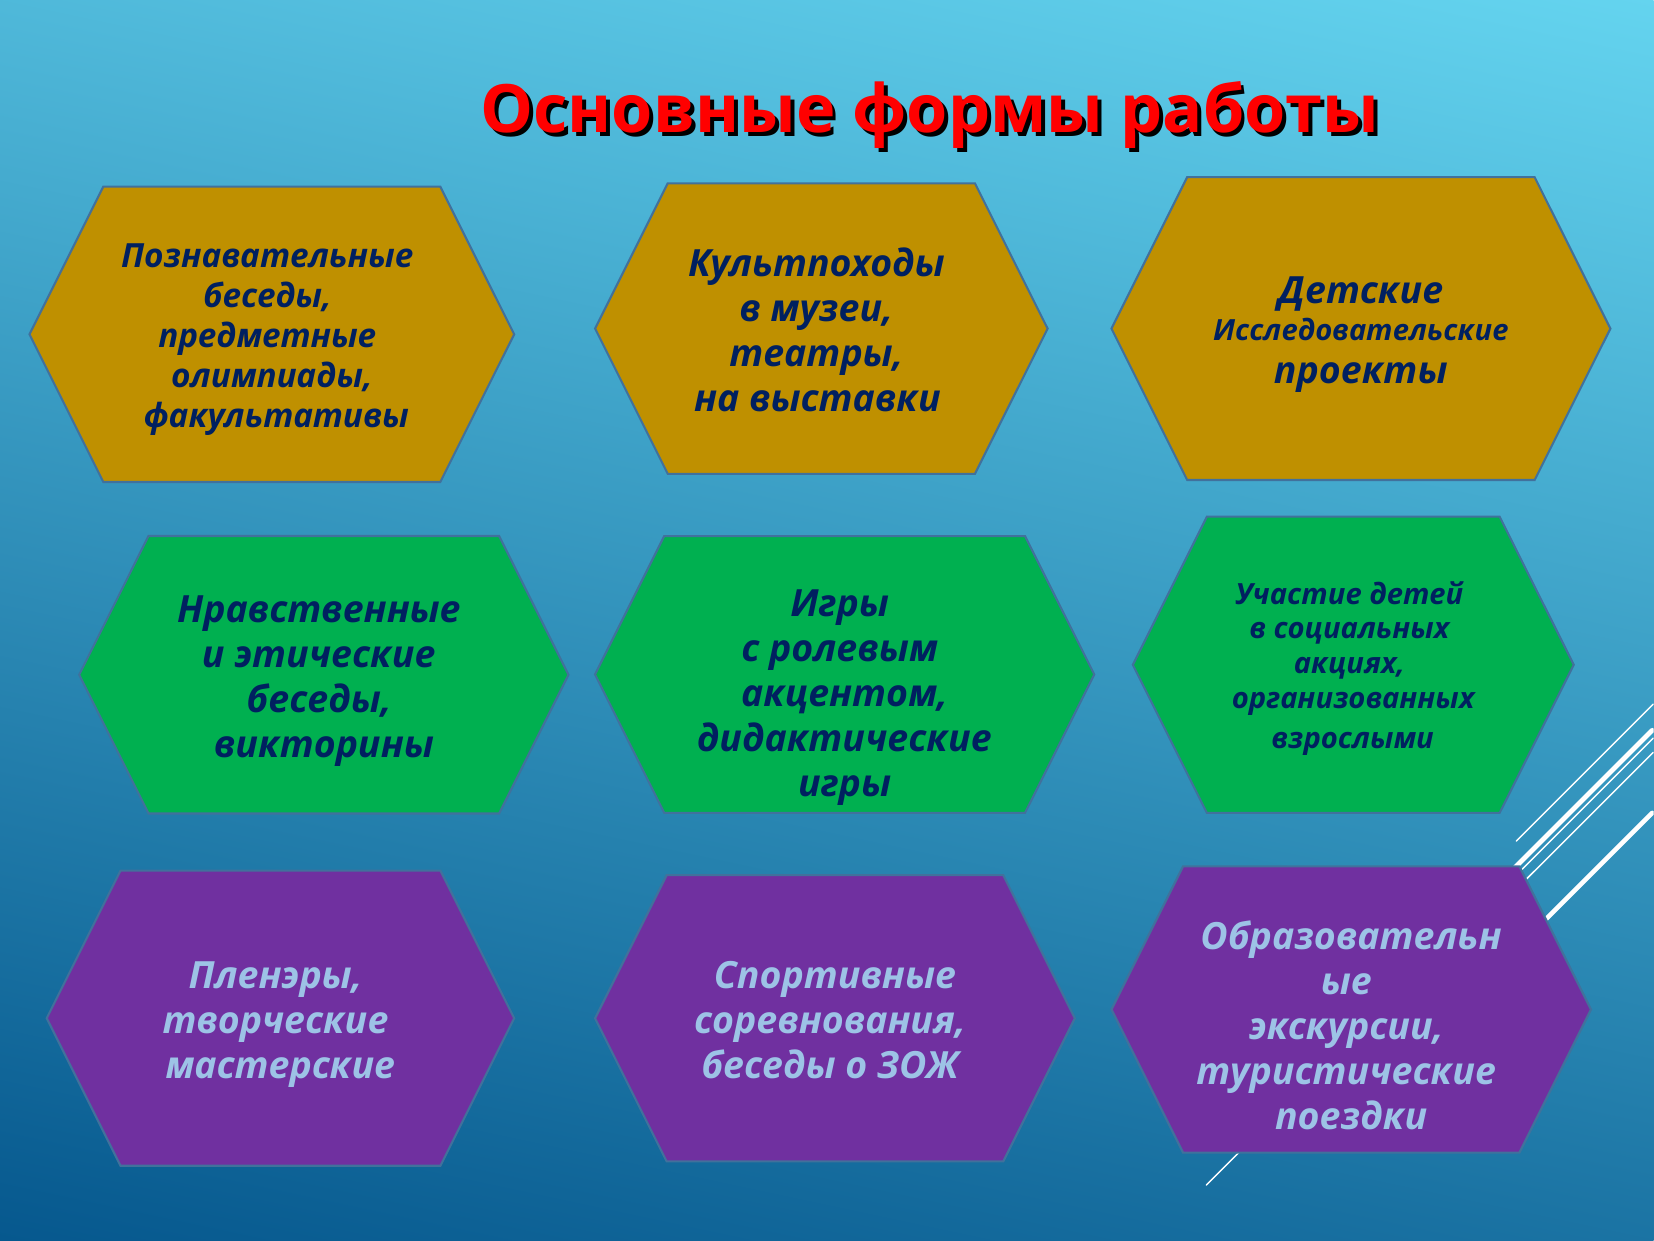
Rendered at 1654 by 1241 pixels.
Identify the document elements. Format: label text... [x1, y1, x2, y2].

text_box Образовательные экскурсии, туристические поездки [1111, 866, 1592, 1153]
text_box Культпоходы в музеи, театры, на выставки [595, 183, 1048, 474]
text_box Игры с ролевым акцентом, дидактические игры [595, 536, 1095, 813]
text_box Детские Исследовательские проекты [1111, 177, 1611, 481]
text_box Участие детей в социальных акциях, организованных взрослыми [1132, 516, 1574, 813]
text_box Основные формы работы [465, 59, 1395, 154]
text_box Пленэры, творческие мастерские [46, 870, 515, 1166]
text_box Спортивные соревнования, беседы о ЗОЖ [595, 875, 1075, 1162]
text_box Познавательные беседы, предметные олимпиады, факультативы [29, 186, 515, 483]
text_box Нравственные и этические беседы, викторины [79, 535, 569, 814]
